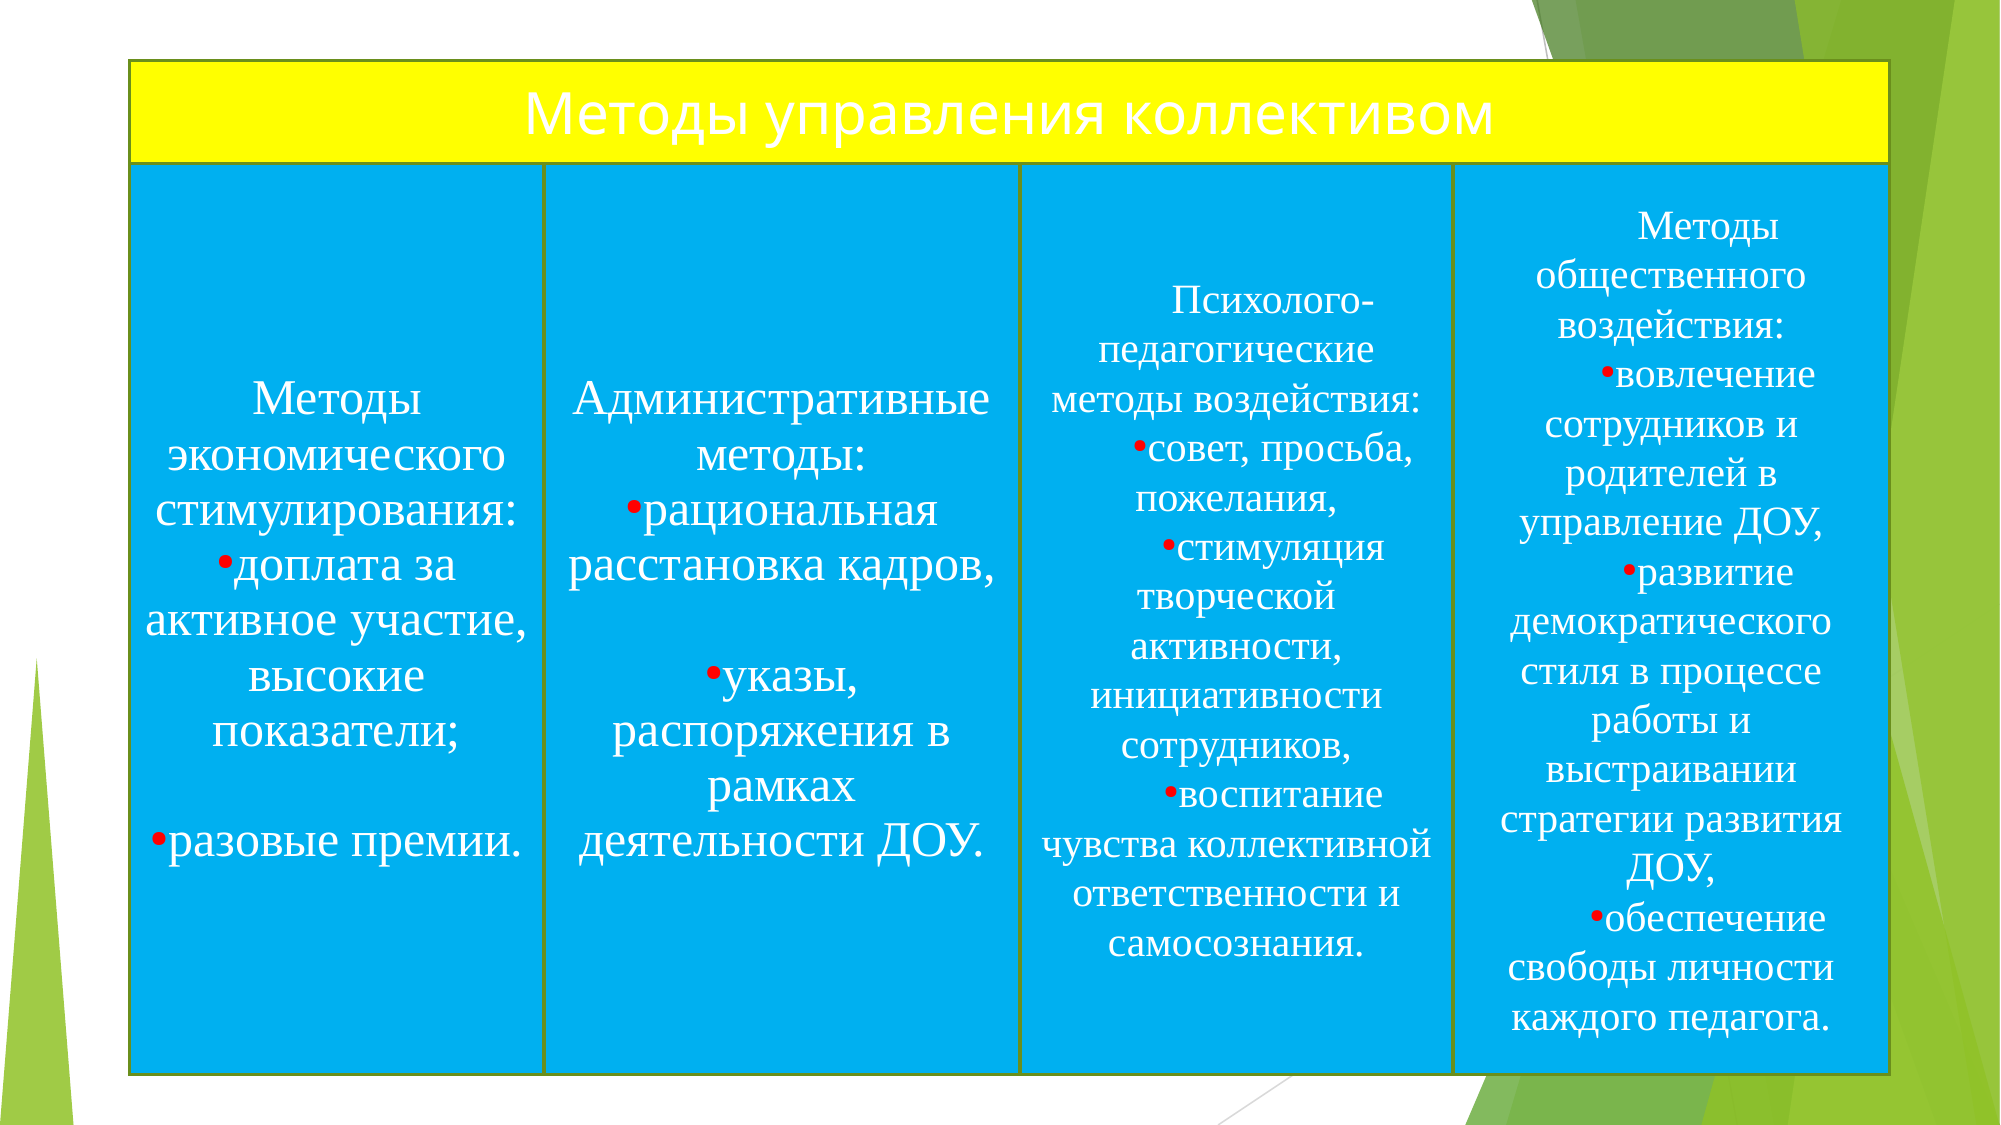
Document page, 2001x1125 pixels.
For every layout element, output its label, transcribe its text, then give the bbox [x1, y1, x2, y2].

text_box Психолого-педагогические методы воздействия: совет, просьба, пожелания, стимуляция творческой активности, инициативности сотрудников, воспитание чувства коллективной ответственности и самосознания. [1019, 163, 1452, 1075]
text_box Методы экономического стимулирования: доплата за активное участие, высокие показатели; разовые премии. [129, 163, 544, 1075]
text_box Методы управления коллективом [129, 60, 1890, 163]
text_box Административные методы: рациональная расстановка кадров, указы, распоряжения в рамках деятельности ДОУ. [544, 163, 1019, 1075]
text_box Методы общественного воздействия: вовлечение сотрудников и родителей в управление ДОУ, развитие демократического стиля в процессе работы и выстраивании стратегии развития ДОУ, обеспечение свободы личности каждого педагога. [1452, 163, 1890, 1075]
